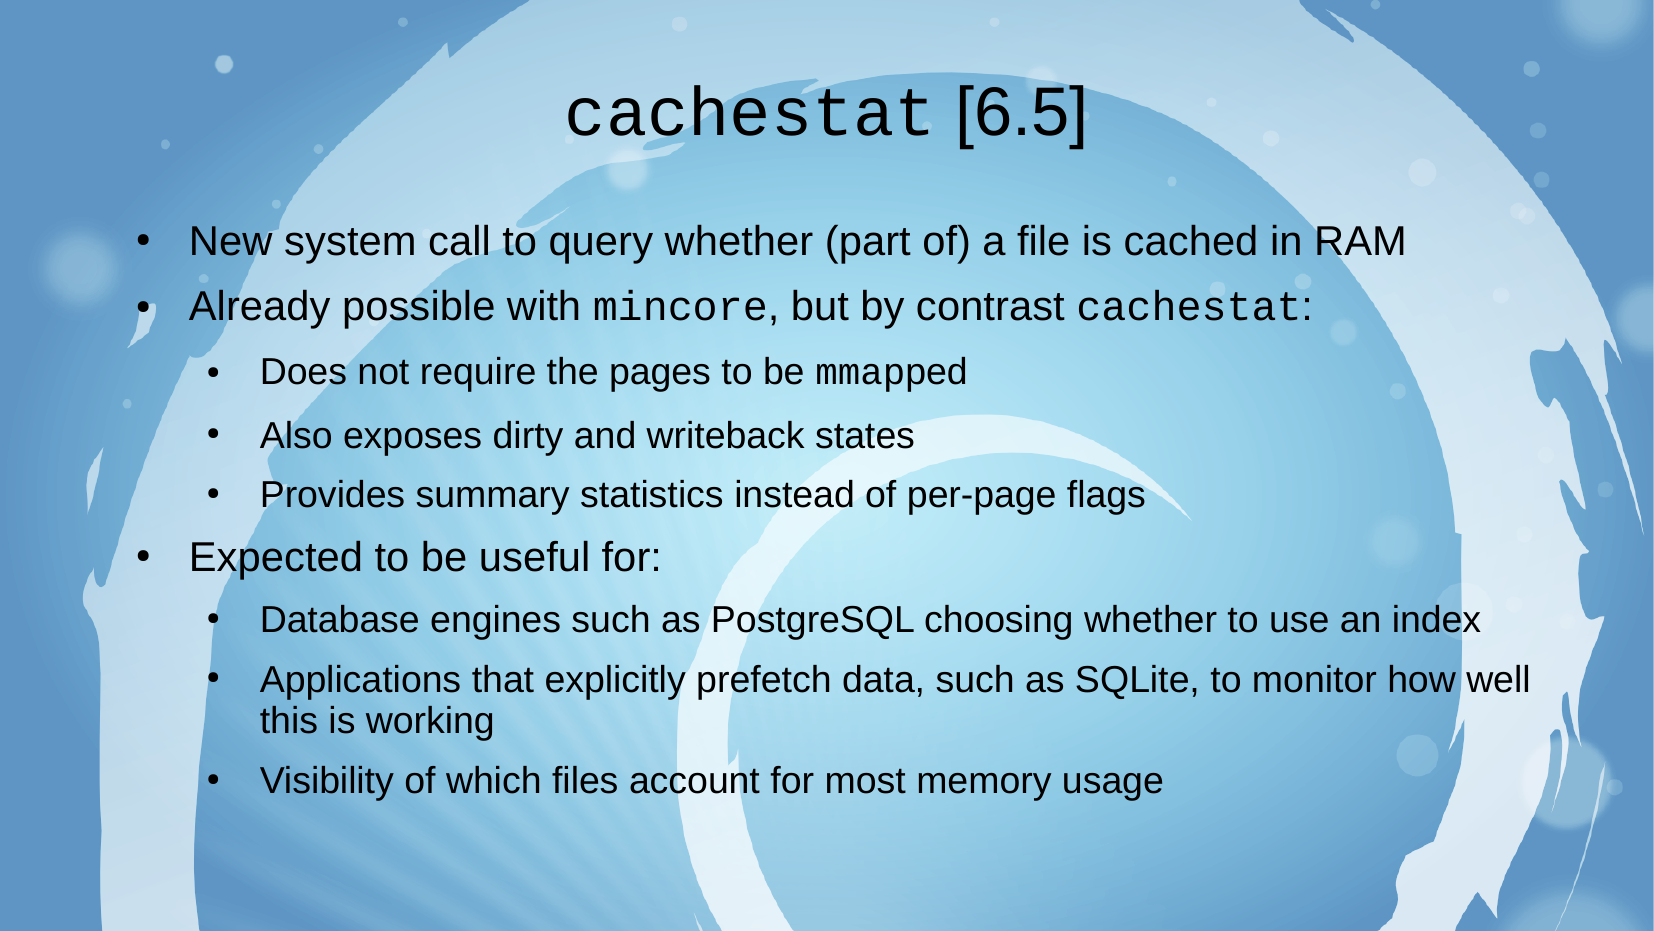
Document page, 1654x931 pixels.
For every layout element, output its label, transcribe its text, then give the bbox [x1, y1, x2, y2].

list New system call to query whether (part of) a file is cached in RAM Already possible with mincore, but by contrast cachestat: Does not require the pages to be mmapped Also exposes dirty and writeback states Provides summary statistics instead of per-page flags Expected to be useful for: Database engines such as PostgreSQL choosing whether to use an index Applications that explicitly prefetch data, such as SQLite, to monitor how well this is working Visibility of which files account for most memory usage [118, 217, 1536, 832]
title cachestat [6.5] [118, 37, 1536, 193]
picture [0, 0, 1654, 931]
